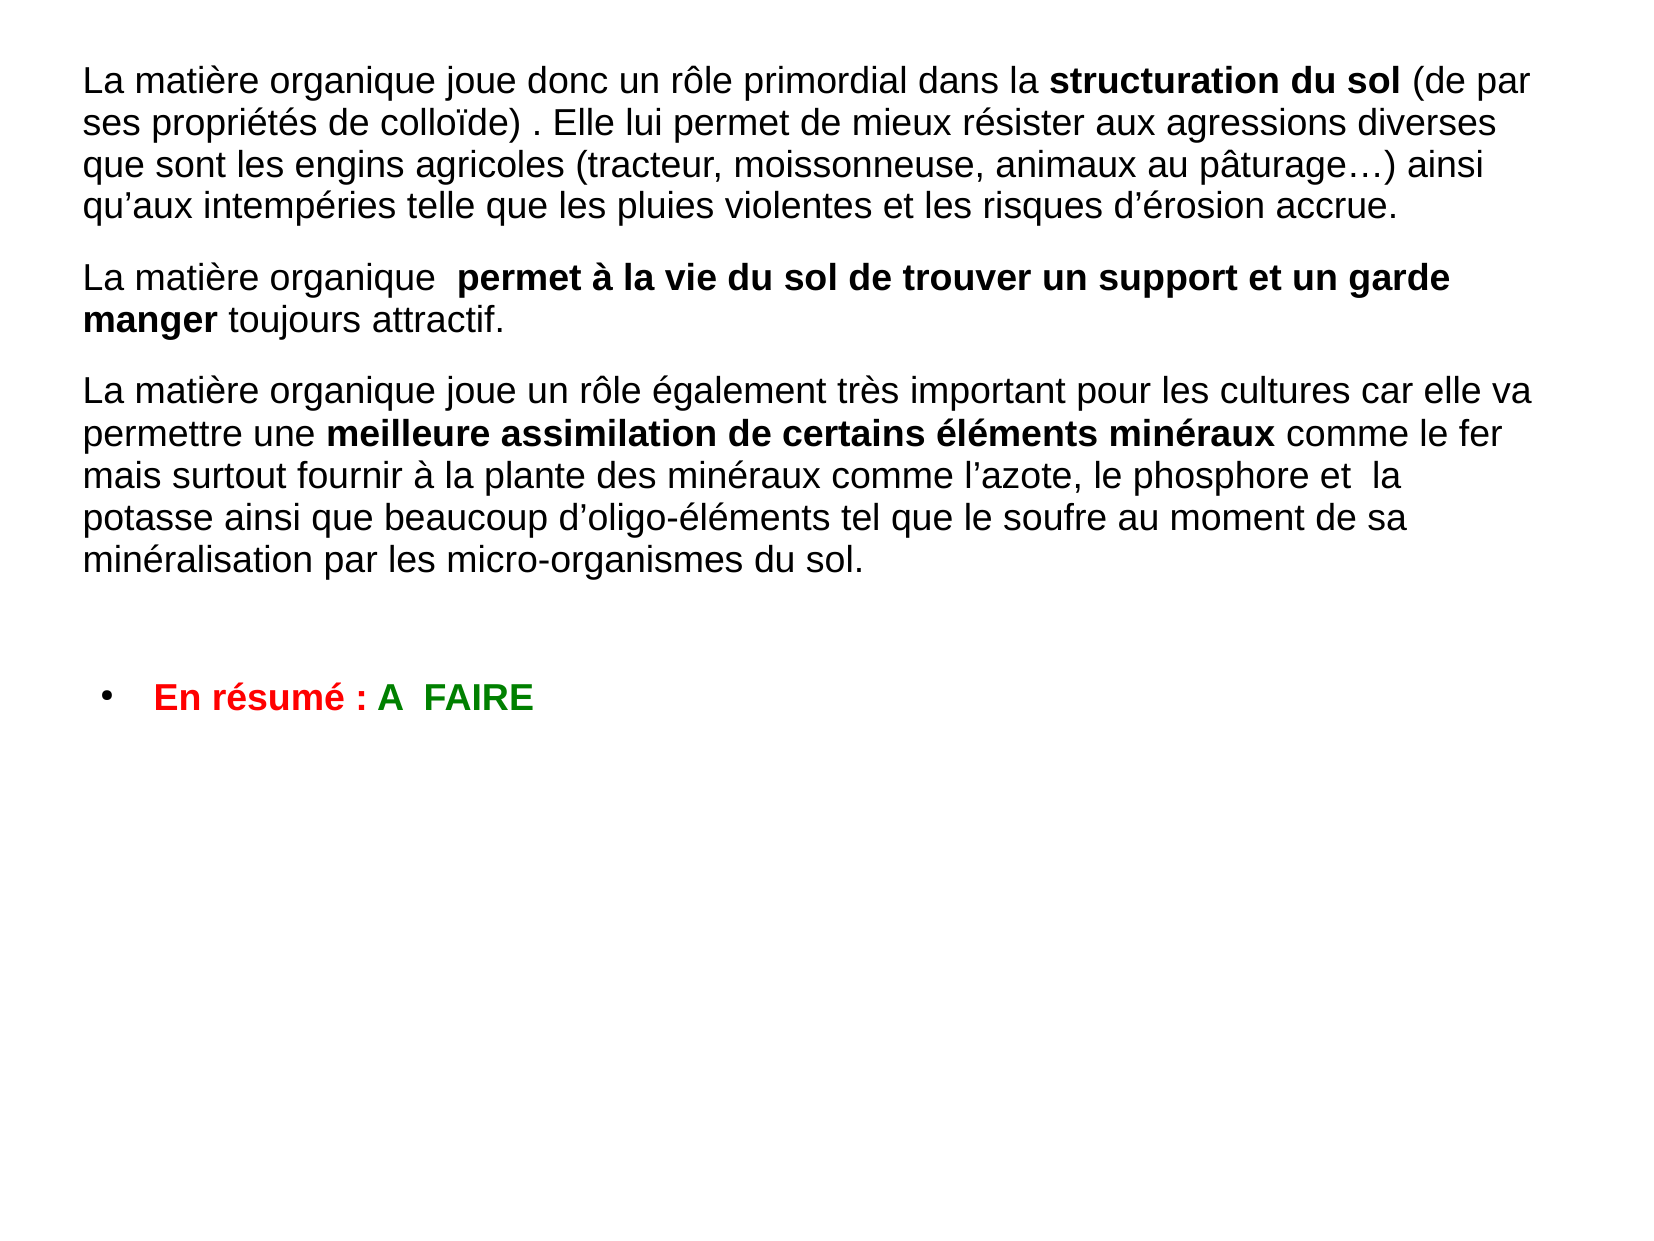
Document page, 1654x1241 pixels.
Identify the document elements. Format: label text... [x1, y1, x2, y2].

list La matière organique joue donc un rôle primordial dans la structuration du sol (de par ses propriétés de colloïde) . Elle lui permet de mieux résister aux agressions diverses que sont les engins agricoles (tracteur, moissonneuse, animaux au pâturage…) ainsi qu’aux intempéries telle que les pluies violentes et les risques d’érosion accrue. La matière organique permet à la vie du sol de trouver un support et un garde manger toujours attractif. La matière organique joue un rôle également très important pour les cultures car elle va permettre une meilleure assimilation de certains éléments minéraux comme le fer mais surtout fournir à la plante des minéraux comme l’azote, le phosphore et la potasse ainsi que beaucoup d’oligo-éléments tel que le soufre au moment de sa minéralisation par les micro-organismes du sol. En résumé : A FAIRE [82, 59, 1538, 1010]
